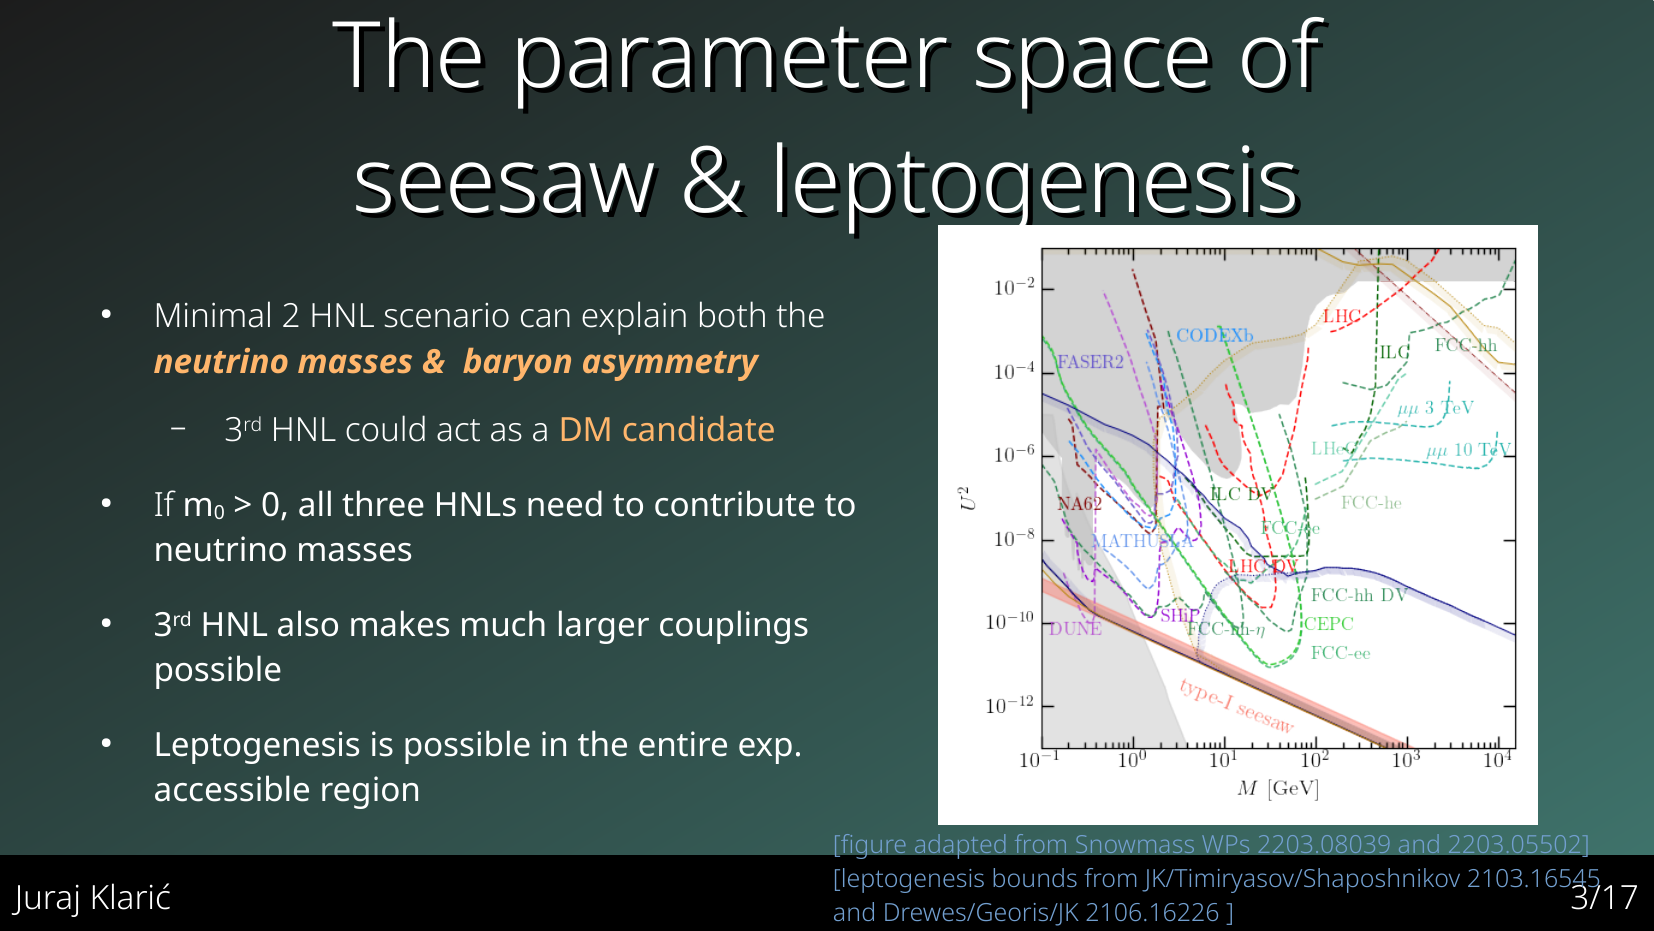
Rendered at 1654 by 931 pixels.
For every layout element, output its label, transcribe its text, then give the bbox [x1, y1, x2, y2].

picture [937, 224, 1538, 819]
text_box [figure adapted from Snowmass WPs 2203.08039 and 2203.05502] [leptogenesis bounds from JK/Timiryasov/Shaposhnikov 2103.16545 and Drewes/Georis/JK 2106.16226 ] [818, 819, 1628, 931]
list Minimal 2 HNL scenario can explain both the neutrino masses & baryon asymmetry 3rd HNL could act as a DM candidate If m0 > 0, all three HNLs need to contribute to neutrino masses 3rd HNL also makes much larger couplings possible Leptogenesis is possible in the entire exp. accessible region [82, 225, 909, 836]
title The parameter space of seesaw & leptogenesis [82, 4, 1571, 225]
